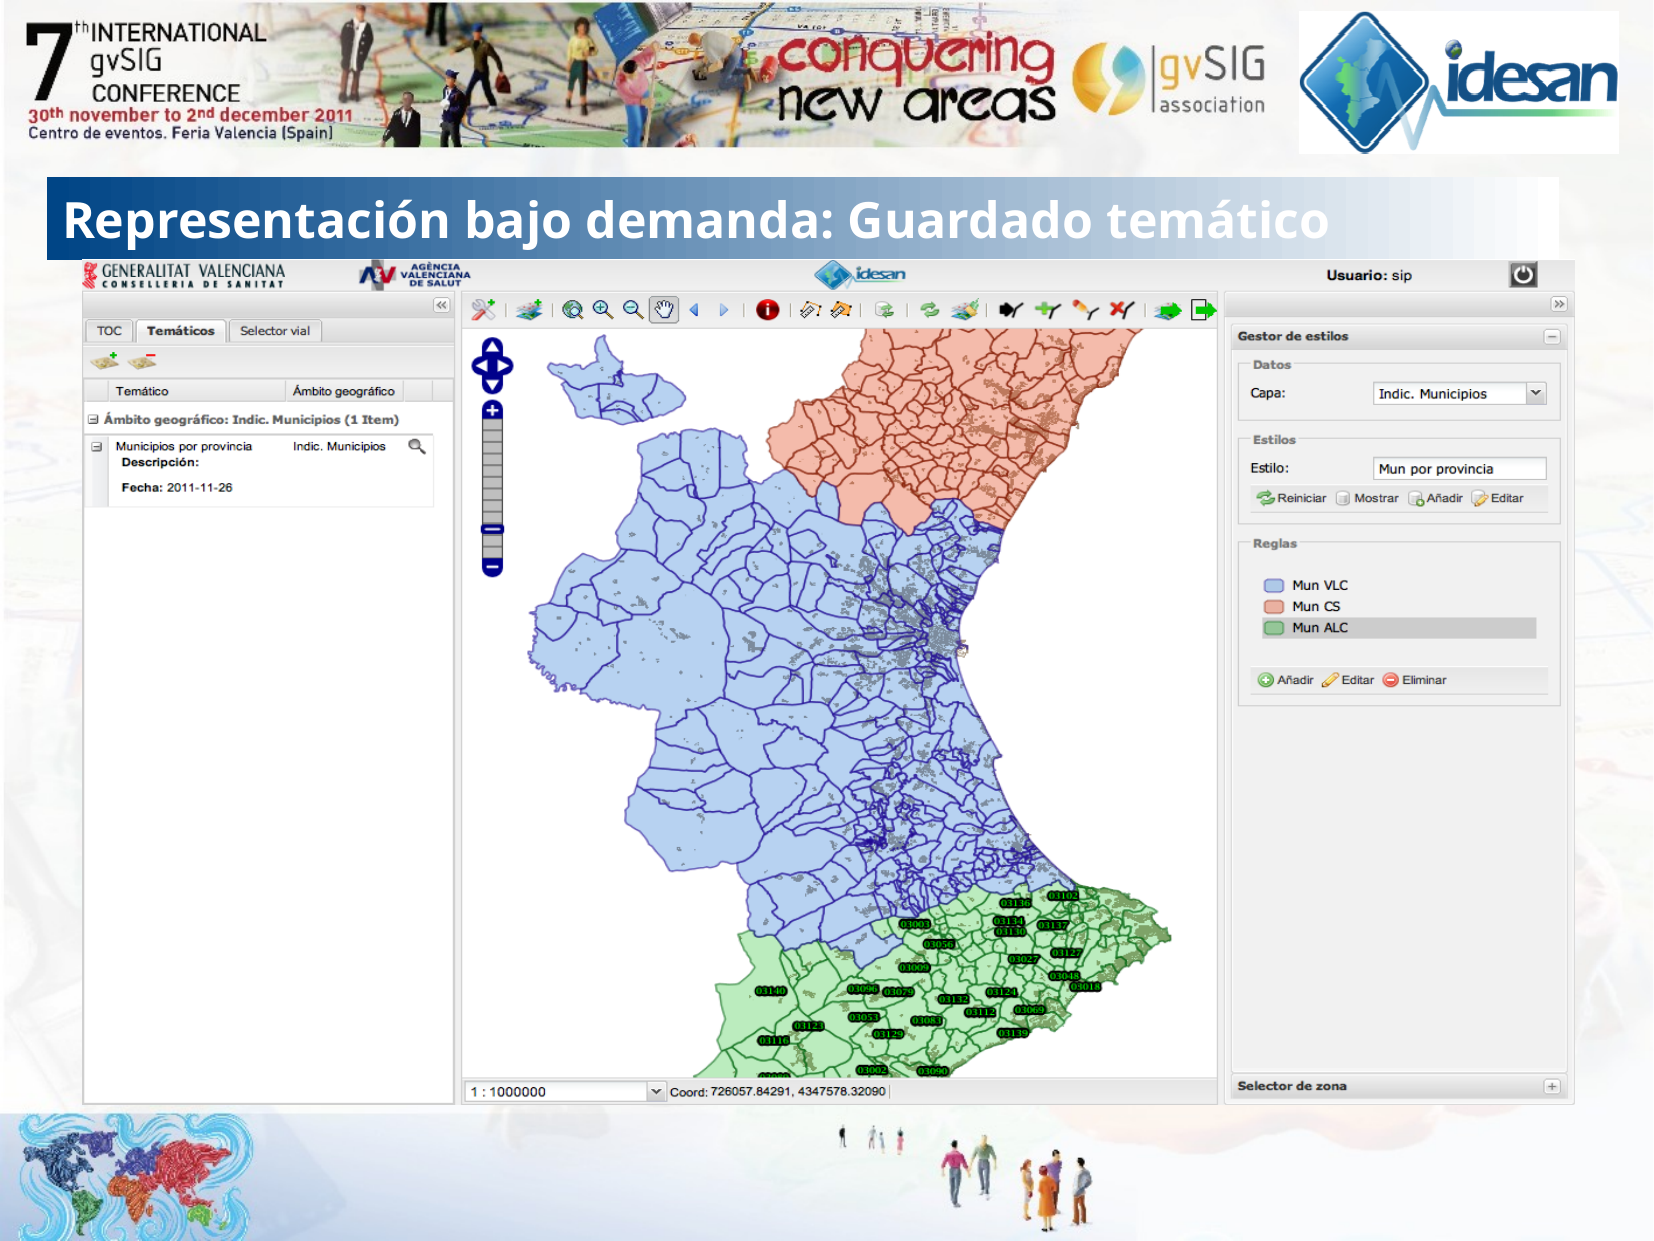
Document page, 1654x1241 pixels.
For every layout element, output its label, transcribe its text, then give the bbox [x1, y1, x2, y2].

text_box Representación bajo demanda: Guardado temático [47, 177, 1560, 251]
picture [0, 0, 1654, 1241]
